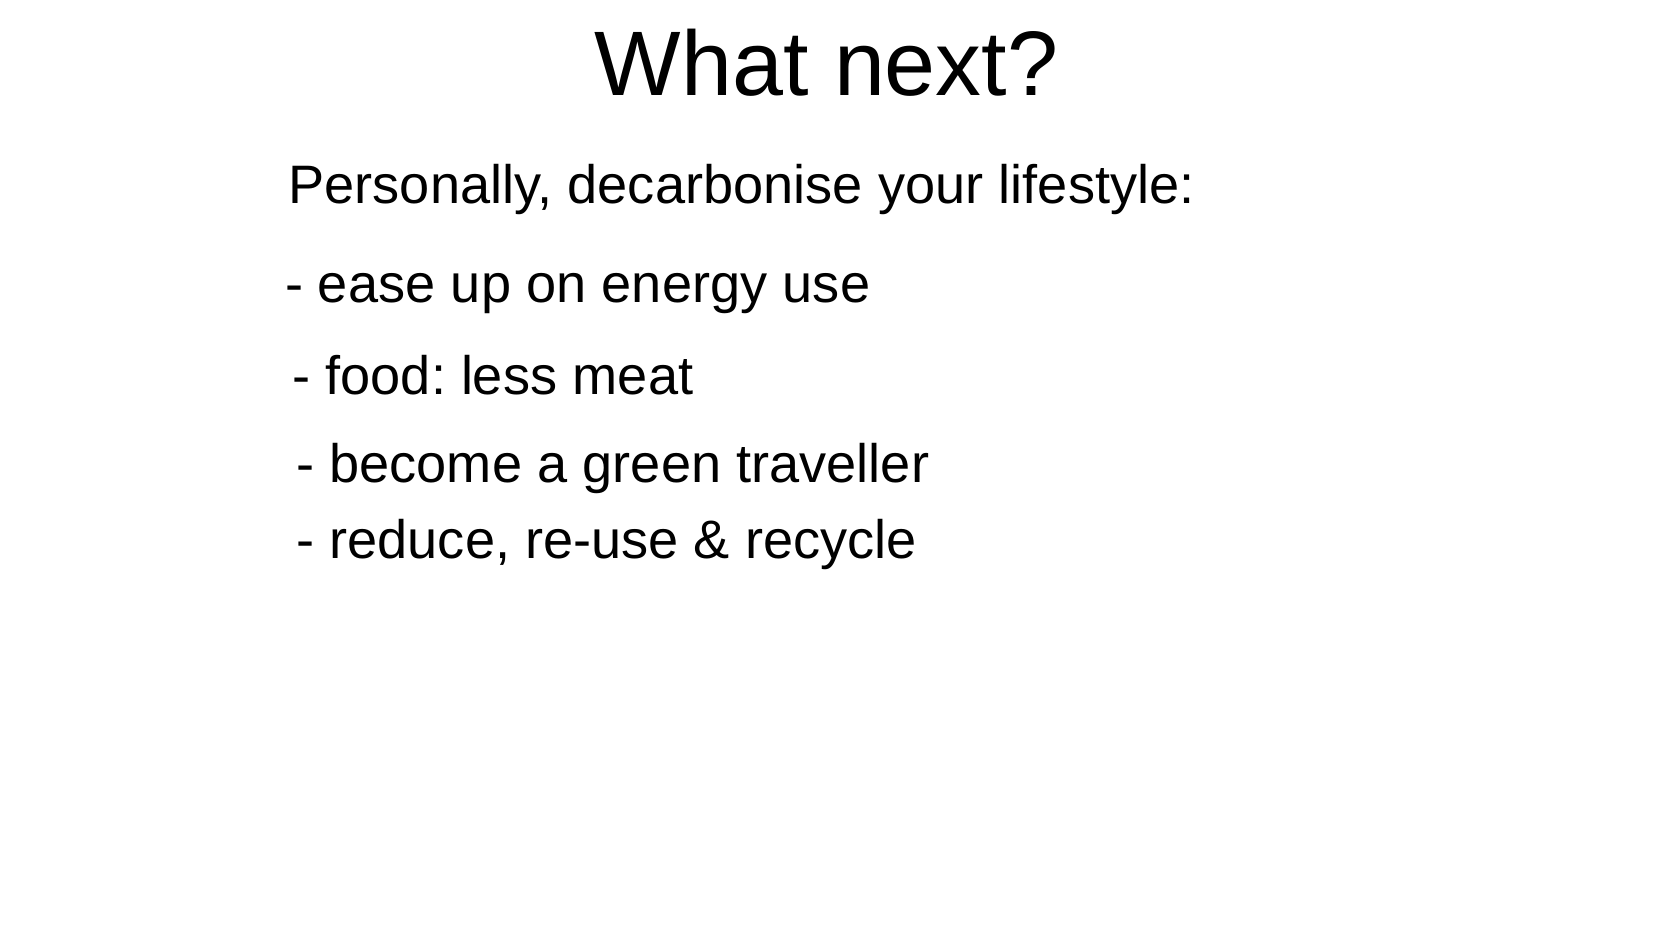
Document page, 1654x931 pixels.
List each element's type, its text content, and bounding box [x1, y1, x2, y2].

text_box - ease up on energy use [270, 246, 886, 322]
text_box - food: less meat [277, 337, 709, 414]
title What next? [82, 12, 1571, 218]
text_box Personally, decarbonise your lifestyle: [273, 147, 1211, 224]
text_box - become a green traveller [281, 426, 945, 502]
text_box - reduce, re-use & recycle [281, 501, 1286, 578]
